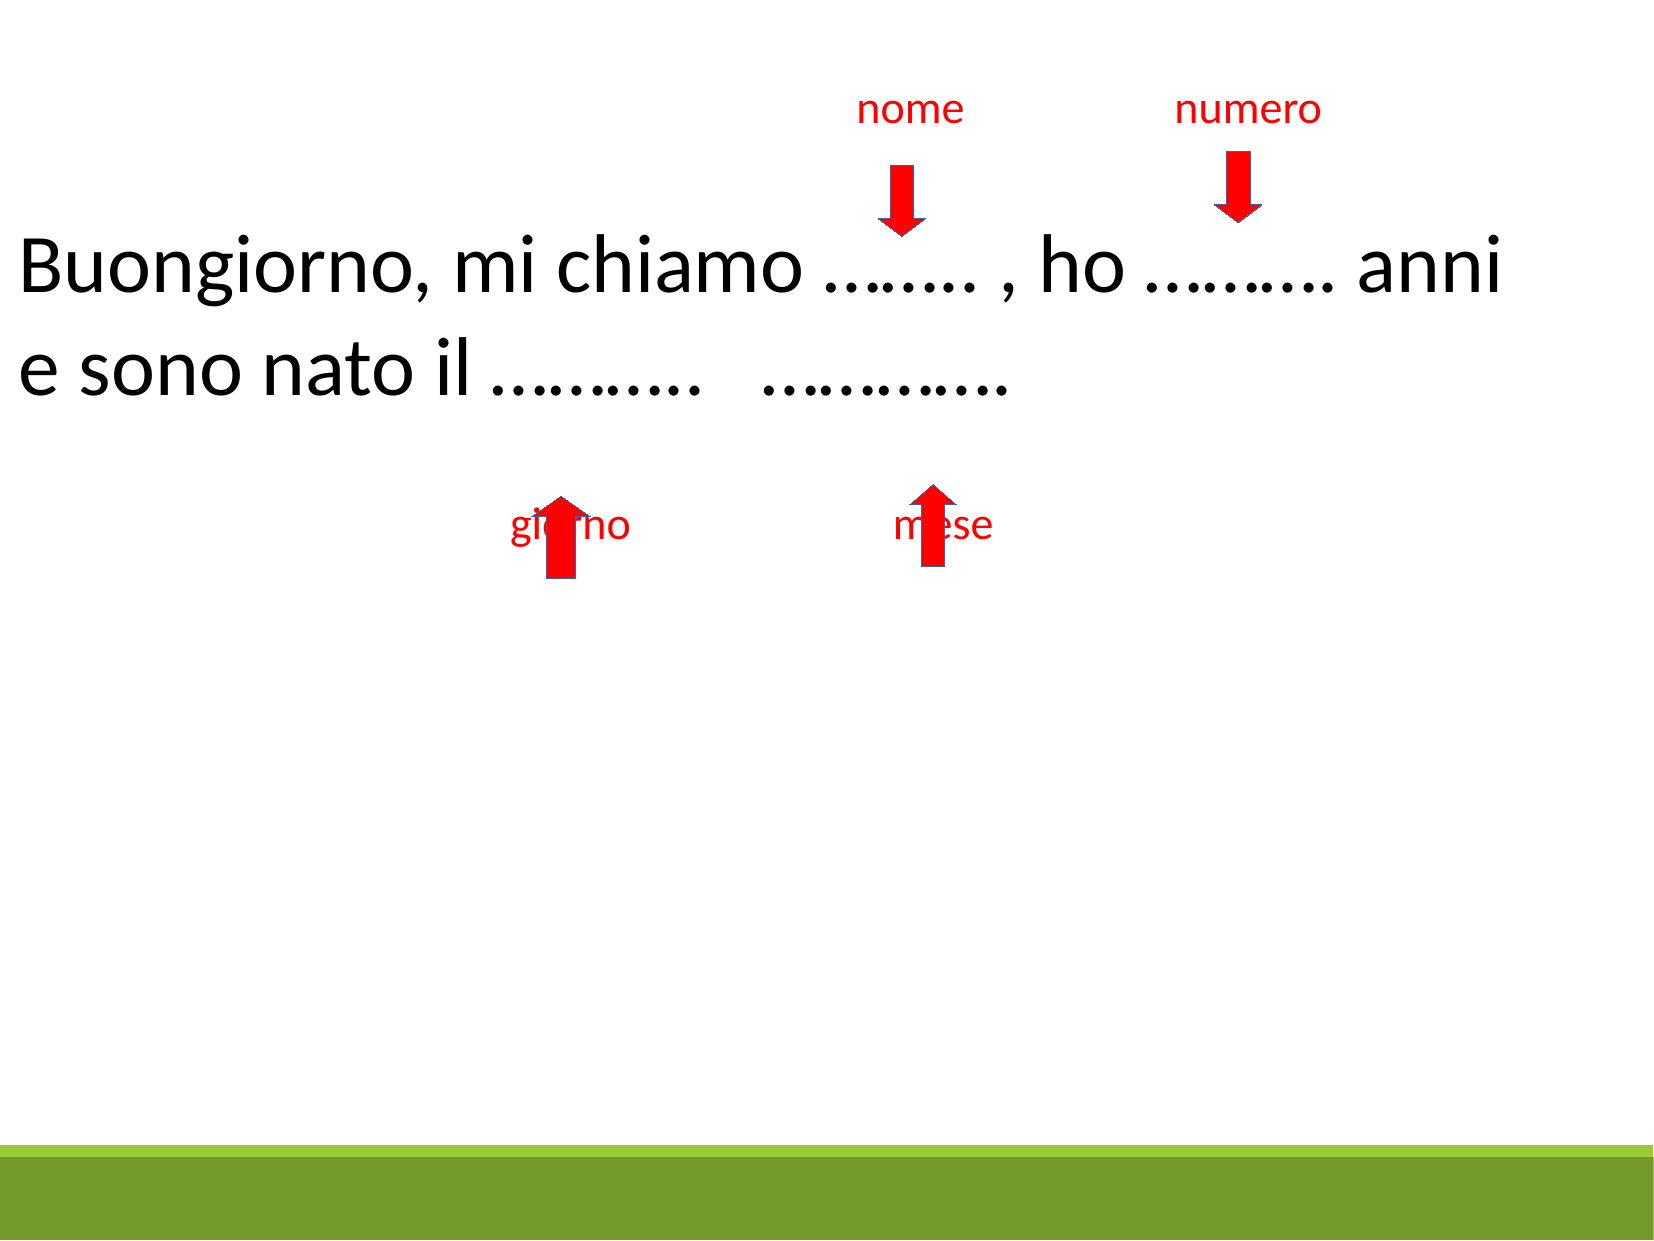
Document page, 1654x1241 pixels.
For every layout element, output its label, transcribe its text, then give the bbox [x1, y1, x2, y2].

text_box [531, 496, 591, 579]
text_box [1214, 151, 1262, 223]
text_box [909, 484, 957, 567]
text_box [878, 165, 926, 237]
list nome numero Buongiorno, mi chiamo …….. , ho ………. anni e sono nato il ……….. …………. giorno mese [0, 82, 1654, 1241]
